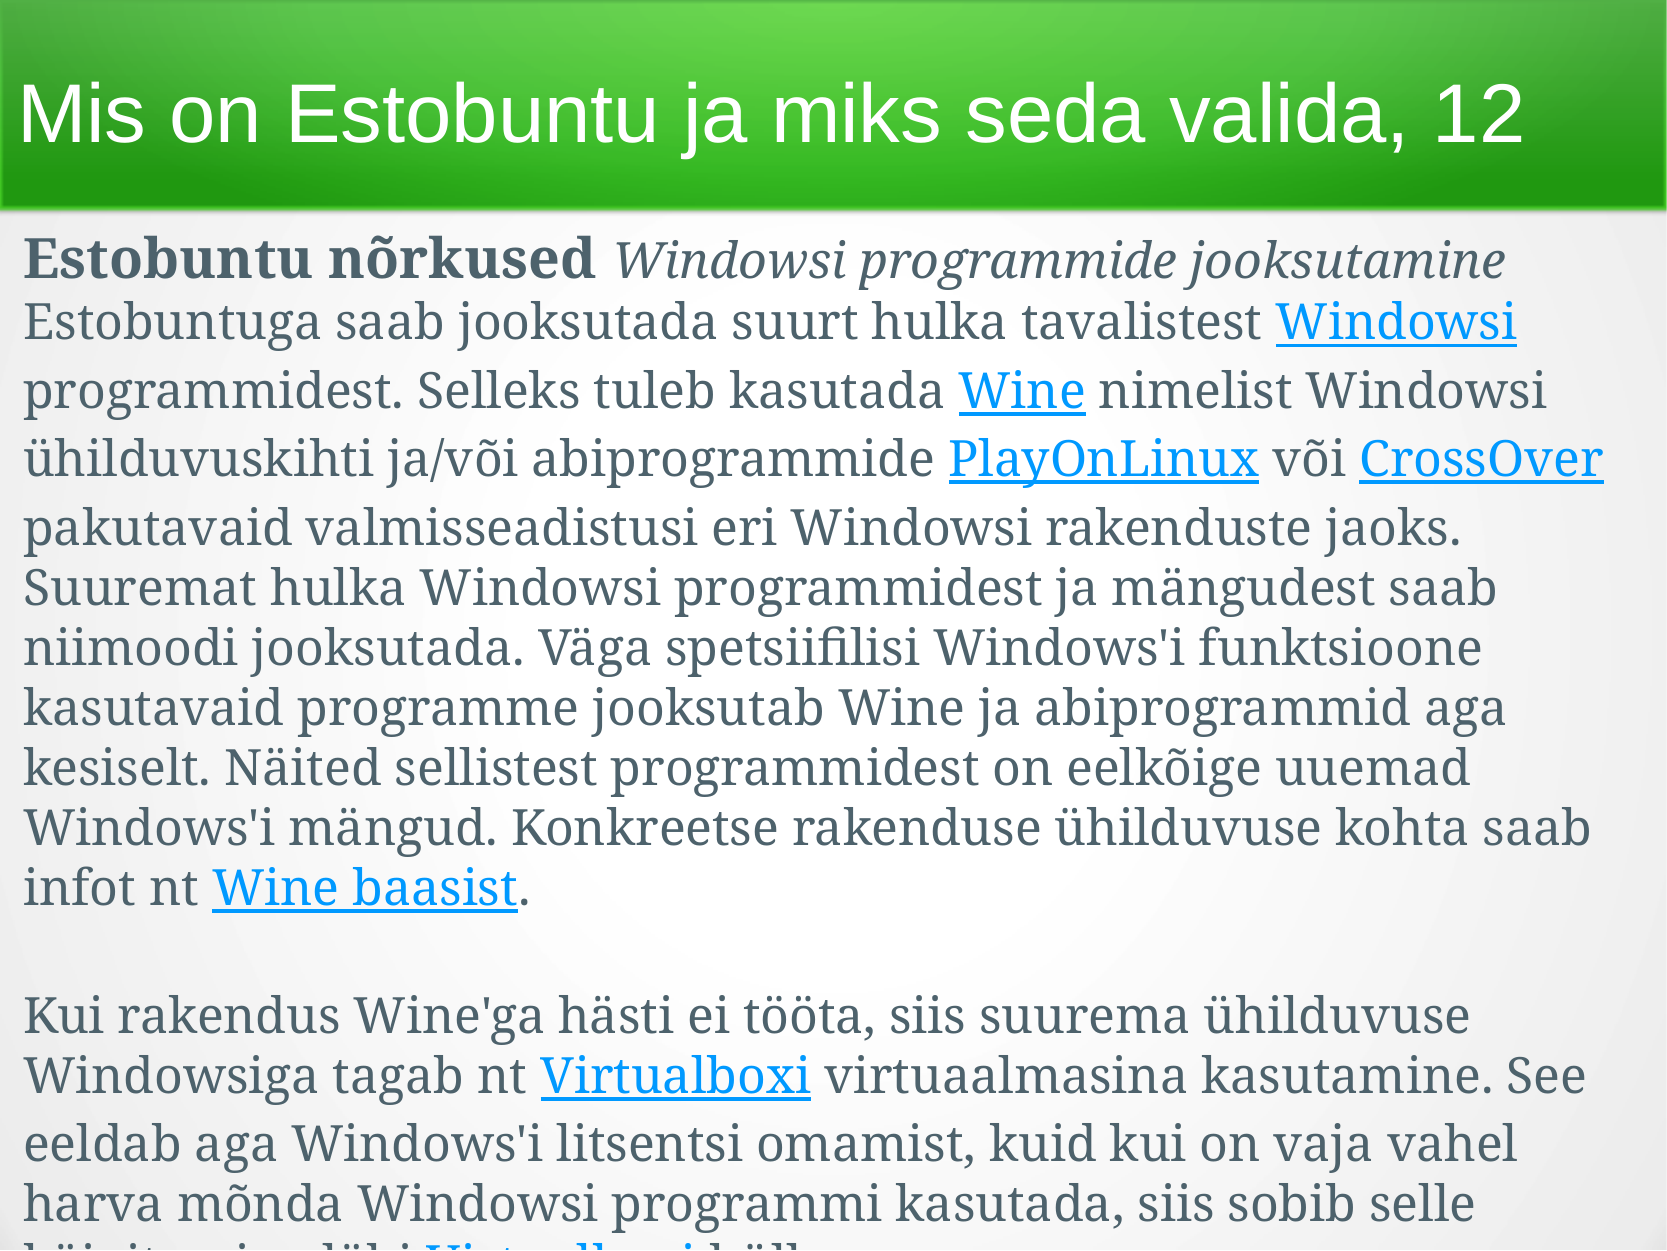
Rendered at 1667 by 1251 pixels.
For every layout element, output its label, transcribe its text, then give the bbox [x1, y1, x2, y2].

picture [0, 0, 1667, 1250]
title Mis on Estobuntu ja miks seda valida, 12 [17, 67, 1636, 161]
list Estobuntu nõrkused Windowsi programmide jooksutamine Estobuntuga saab jooksutada suurt hulka tavalistest Windowsi programmidest. Selleks tuleb kasutada Wine nimelist Windowsi ühilduvuskihti ja/või abiprogrammide PlayOnLinux või CrossOver pakutavaid valmisseadistusi eri Windowsi rakenduste jaoks. Suuremat hulka Windowsi programmidest ja mängudest saab niimoodi jooksutada. Väga spetsiifilisi Windows'i funktsioone kasutavaid programme jooksutab Wine ja abiprogrammid aga kesiselt. Näited sellistest programmidest on eelkõige uuemad Windows'i mängud. Konkreetse rakenduse ühilduvuse kohta saab infot nt Wine baasist. Kui rakendus Wine'ga hästi ei tööta, siis suurema ühilduvuse Windowsiga tagab nt Virtualboxi virtuaalmasina kasutamine. See eeldab aga Windows'i litsentsi omamist, kuid kui on vaja vahel harva mõnda Windowsi programmi kasutada, siis sobib selle käivitamine läbi Virtualboxi küll. [17, 217, 1633, 1248]
